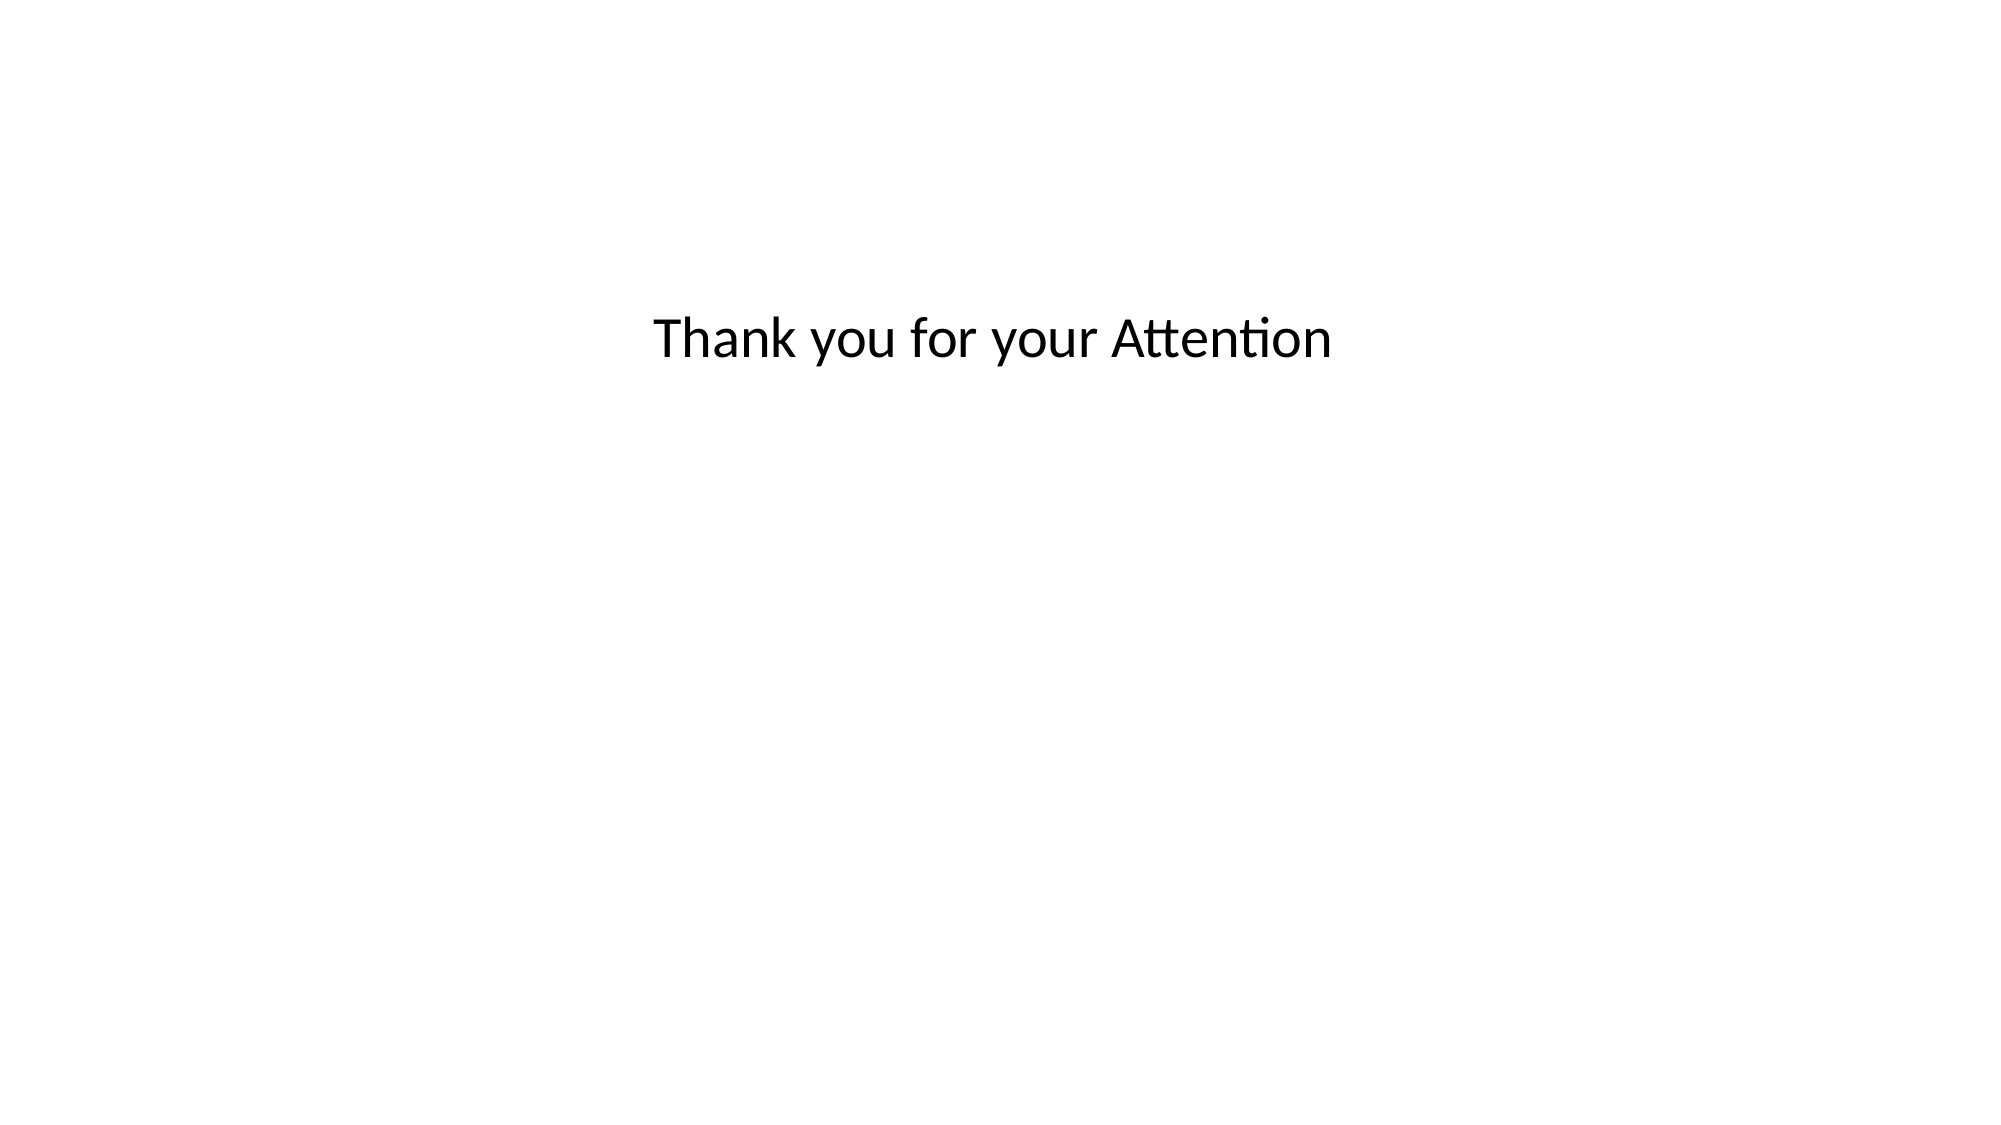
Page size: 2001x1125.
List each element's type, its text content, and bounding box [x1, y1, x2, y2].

list Thank you for your Attention [137, 299, 1863, 1014]
